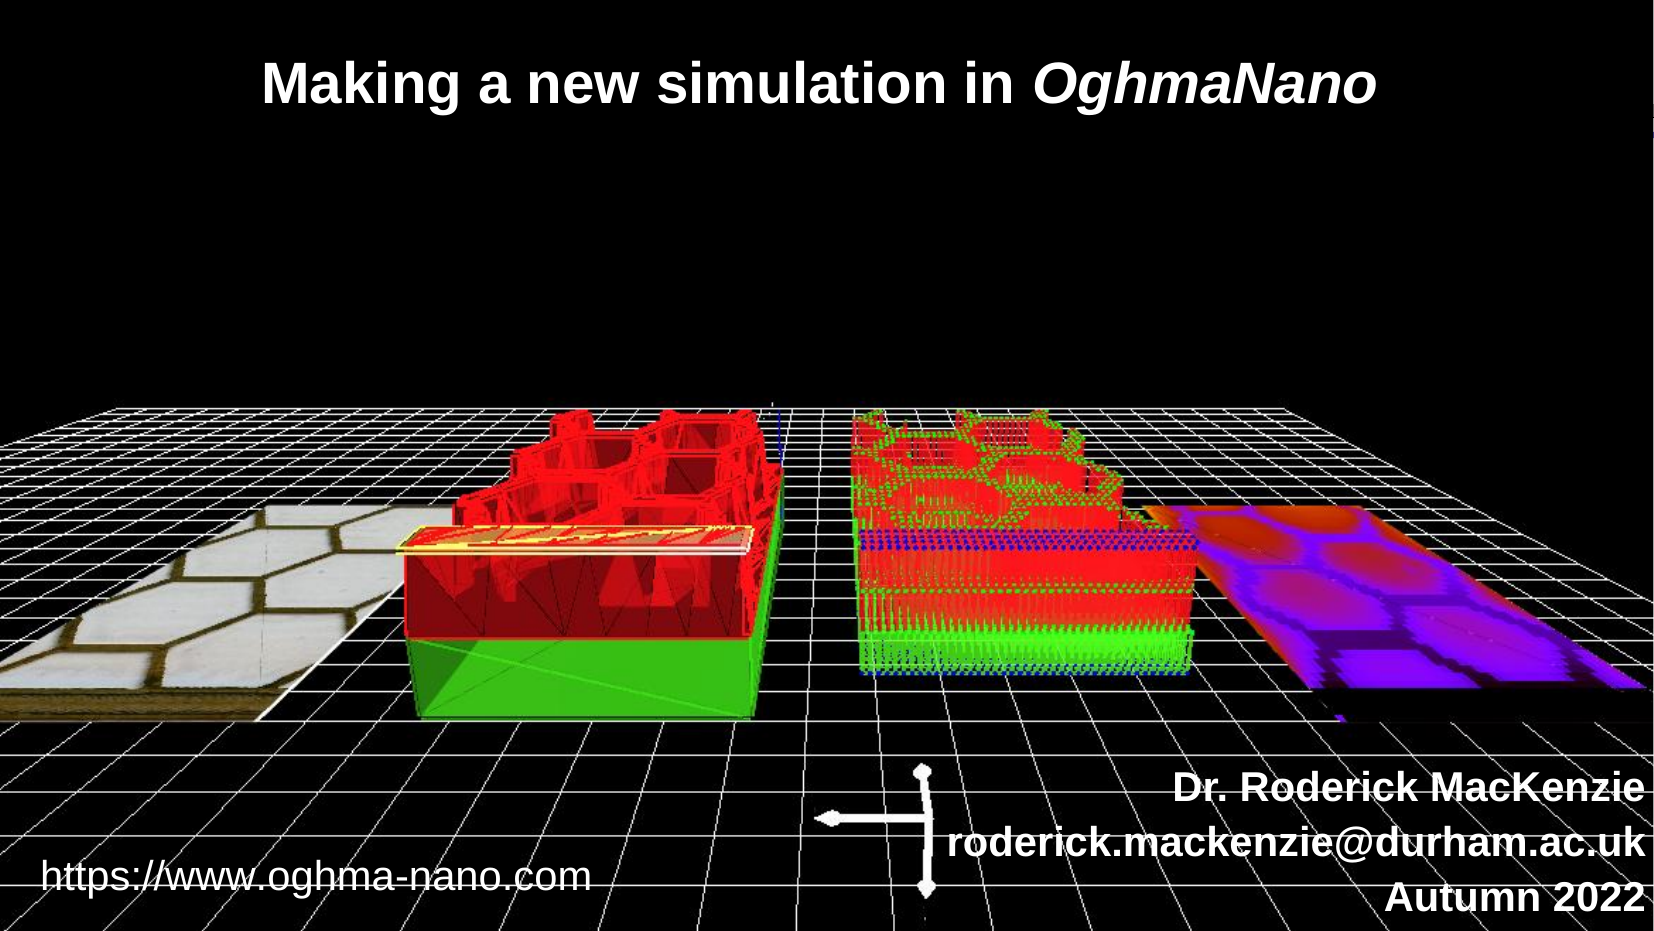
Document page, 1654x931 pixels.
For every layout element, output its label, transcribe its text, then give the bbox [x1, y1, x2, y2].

text_box [0, 0, 1654, 104]
picture [0, 104, 1654, 931]
subtitle Dr. Roderick MacKenzie roderick.mackenzie@durham.ac.uk Autumn 2022 [93, 763, 1647, 920]
text_box https://www.oghma-nano.com [25, 841, 887, 907]
title Making a new simulation in OghmaNano [11, 51, 1629, 442]
